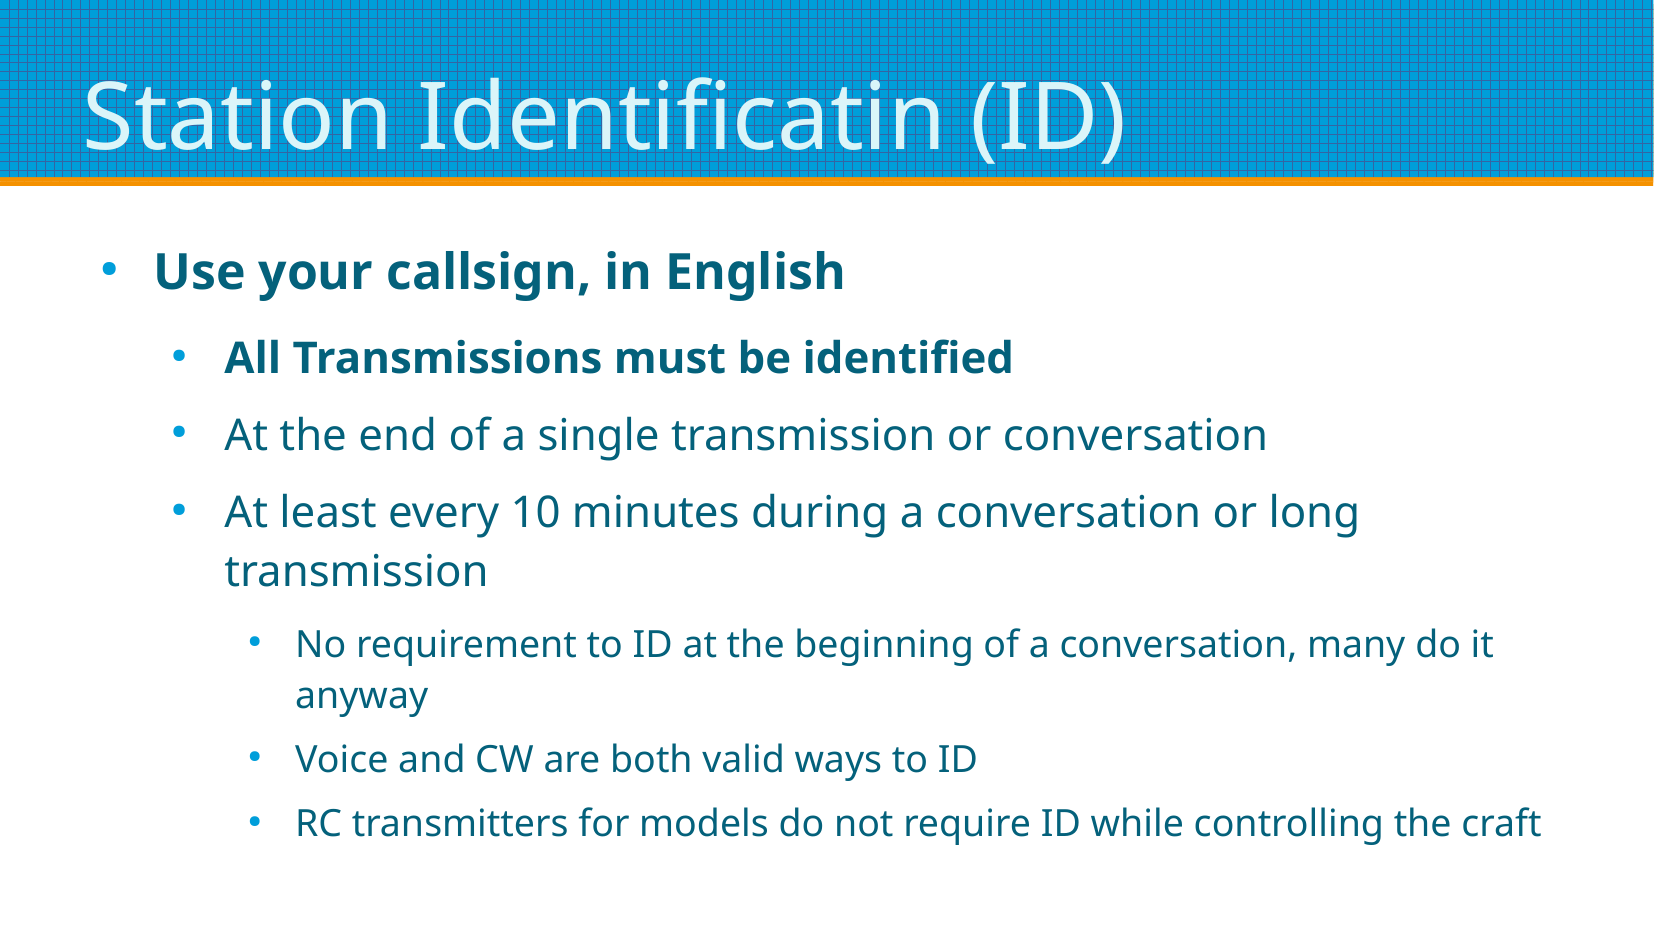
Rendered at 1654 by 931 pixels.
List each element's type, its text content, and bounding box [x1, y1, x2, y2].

title Station Identificatin (ID) [82, 14, 1571, 178]
list Use your callsign, in English All Transmissions must be identified At the end of a single transmission or conversation At least every 10 minutes during a conversation or long transmission No requirement to ID at the beginning of a conversation, many do it anyway Voice and CW are both valid ways to ID RC transmitters for models do not require ID while controlling the craft [82, 236, 1571, 901]
